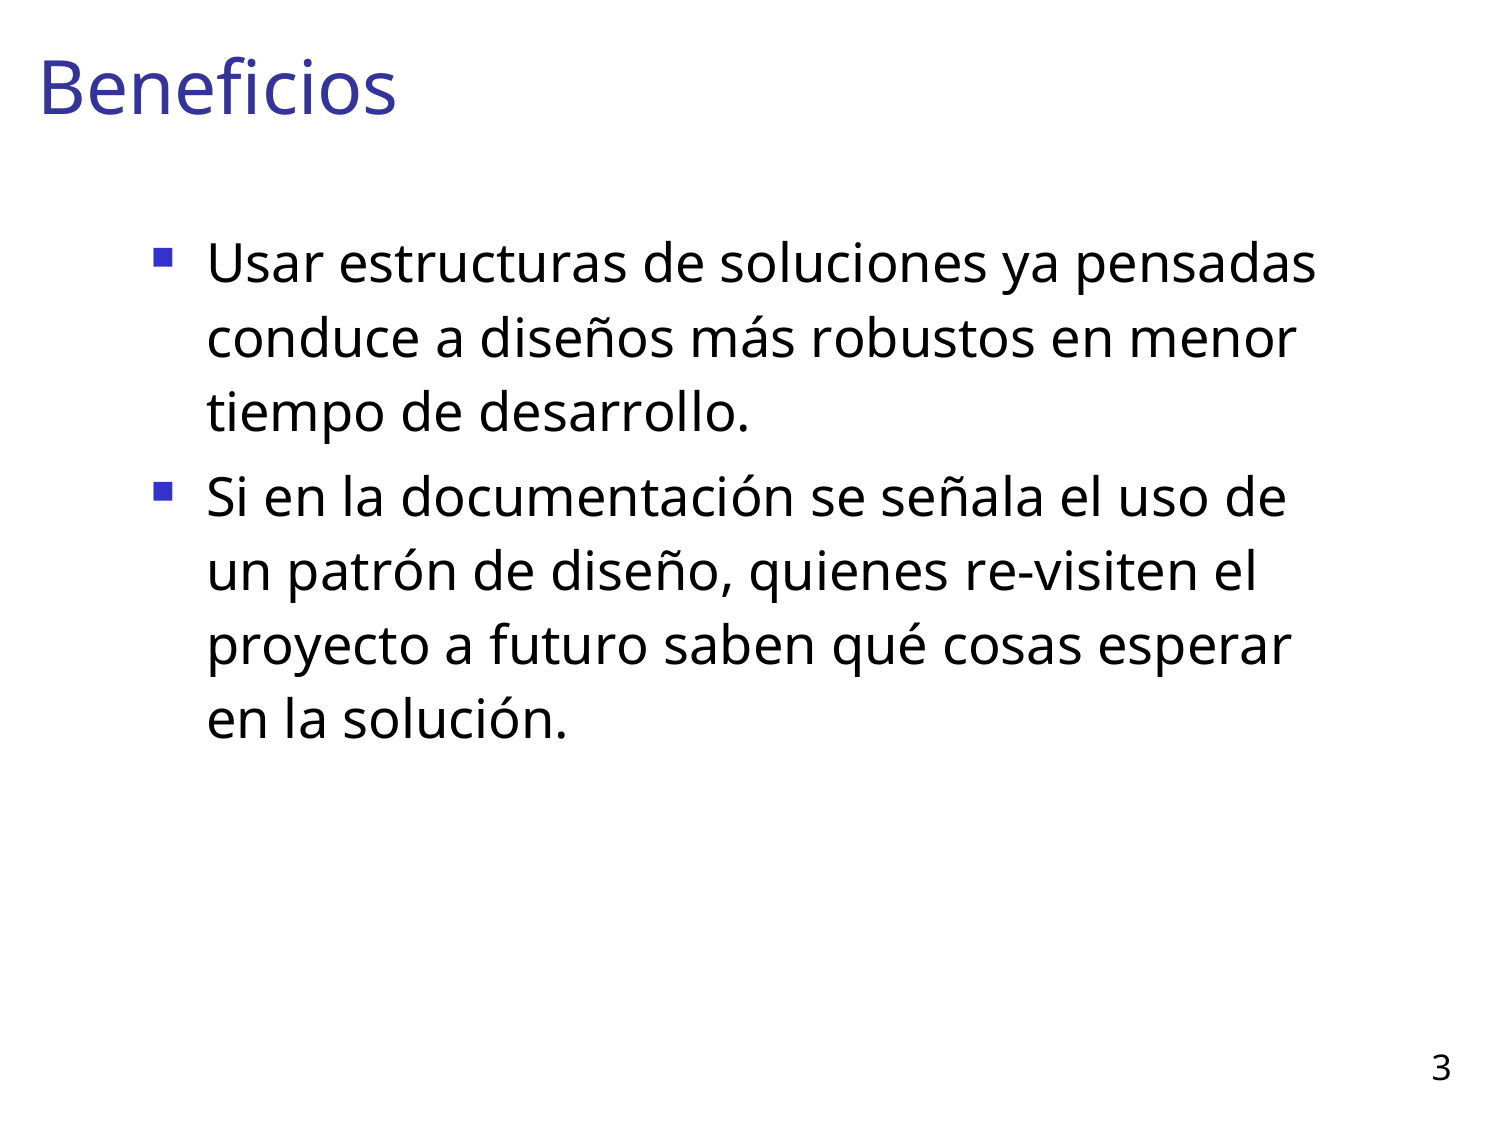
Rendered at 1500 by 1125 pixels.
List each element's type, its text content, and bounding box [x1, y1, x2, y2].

list Usar estructuras de soluciones ya pensadas conduce a diseños más robustos en menor tiempo de desarrollo. Si en la documentación se señala el uso de un patrón de diseño, quienes re-visiten el proyecto a futuro saben qué cosas esperar en la solución. [150, 224, 1351, 961]
title Beneficios [37, 27, 1466, 143]
